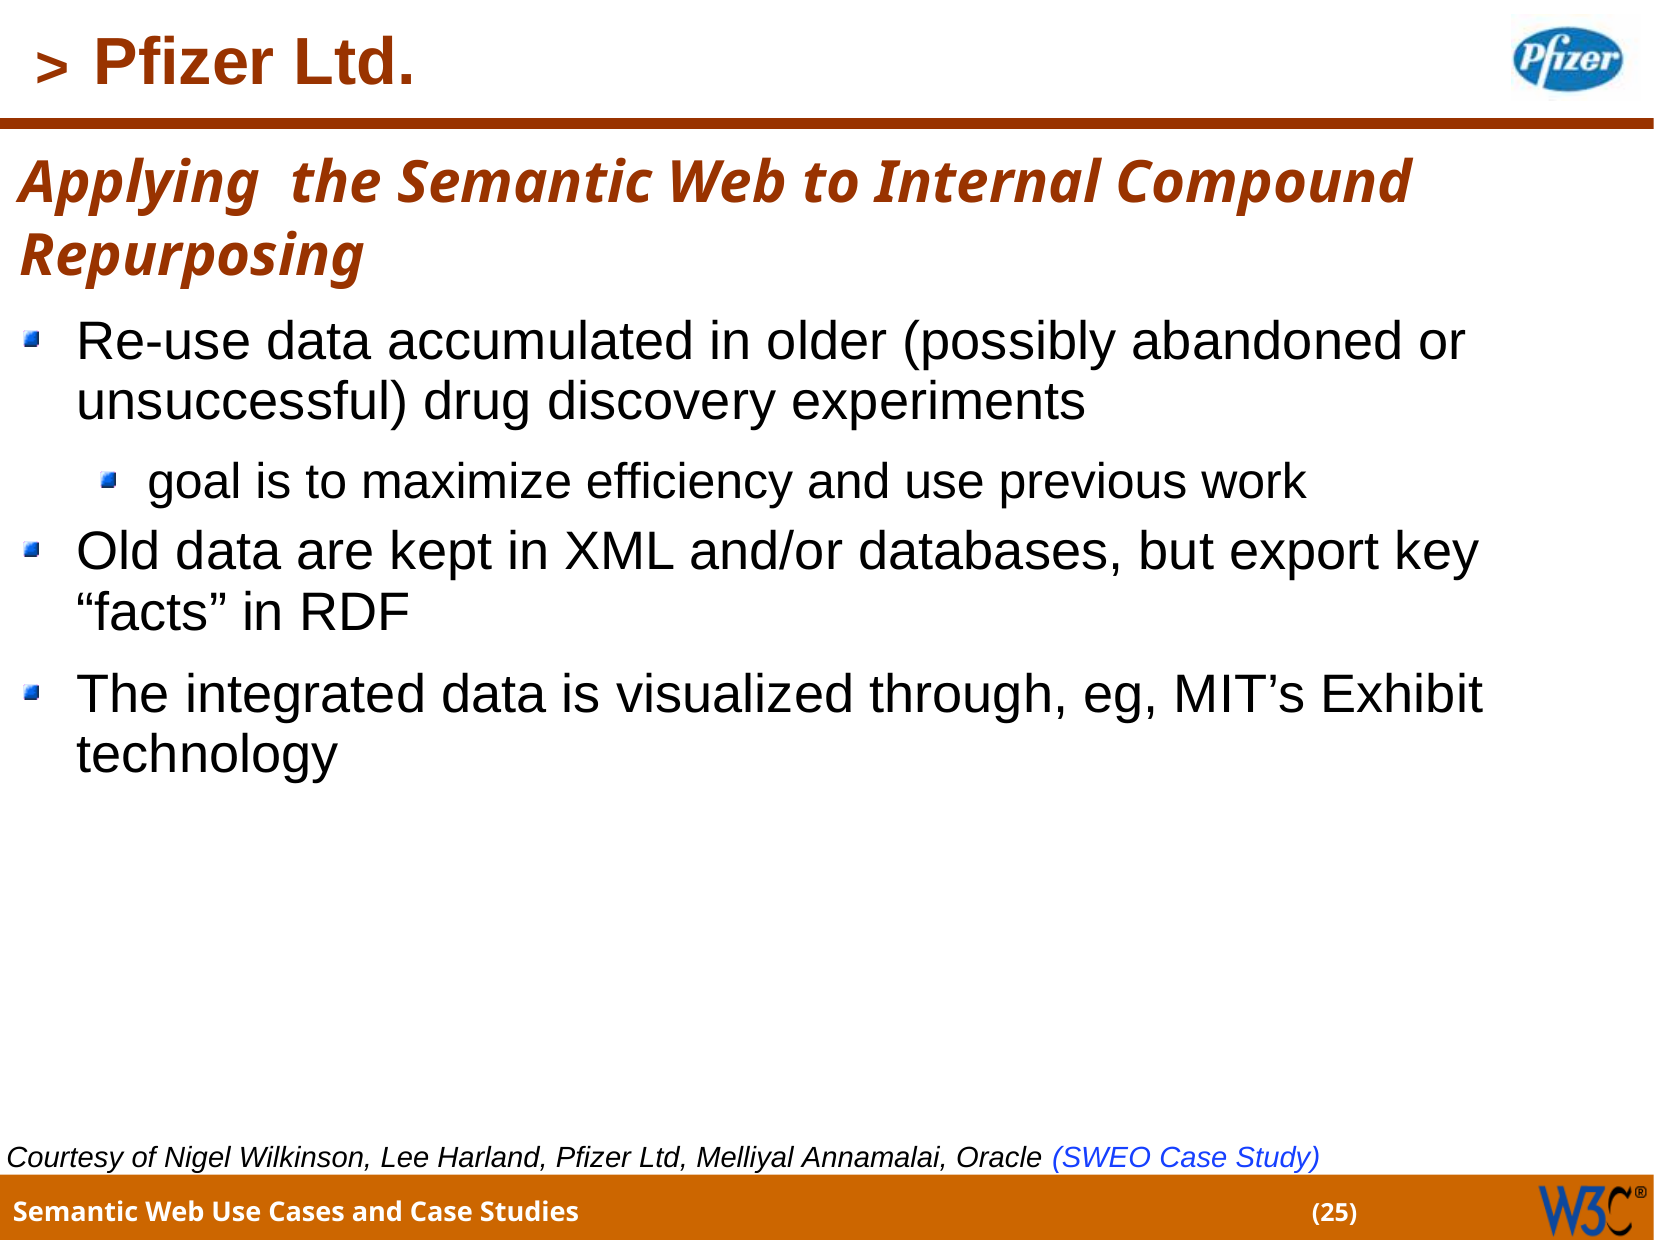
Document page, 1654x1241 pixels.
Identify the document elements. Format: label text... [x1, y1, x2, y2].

text_box Applying the Semantic Web to Internal Compound Repurposing [19, 141, 1561, 287]
list Re-use data accumulated in older (possibly abandoned or unsuccessful) drug discovery experiments goal is to maximize efficiency and use previous work Old data are kept in XML and/or databases, but export key “facts” in RDF The integrated data is visualized through, eg, MIT’s Exhibit technology [5, 307, 1601, 1086]
picture [1511, 14, 1641, 101]
text_box Courtesy of Nigel Wilkinson, Lee Harland, Pfizer Ltd, Melliyal Annamalai, Oracle (SWEO Case Study) [6, 1139, 1321, 1173]
title Pfizer Ltd. [93, 0, 1493, 124]
picture [1535, 1183, 1651, 1240]
